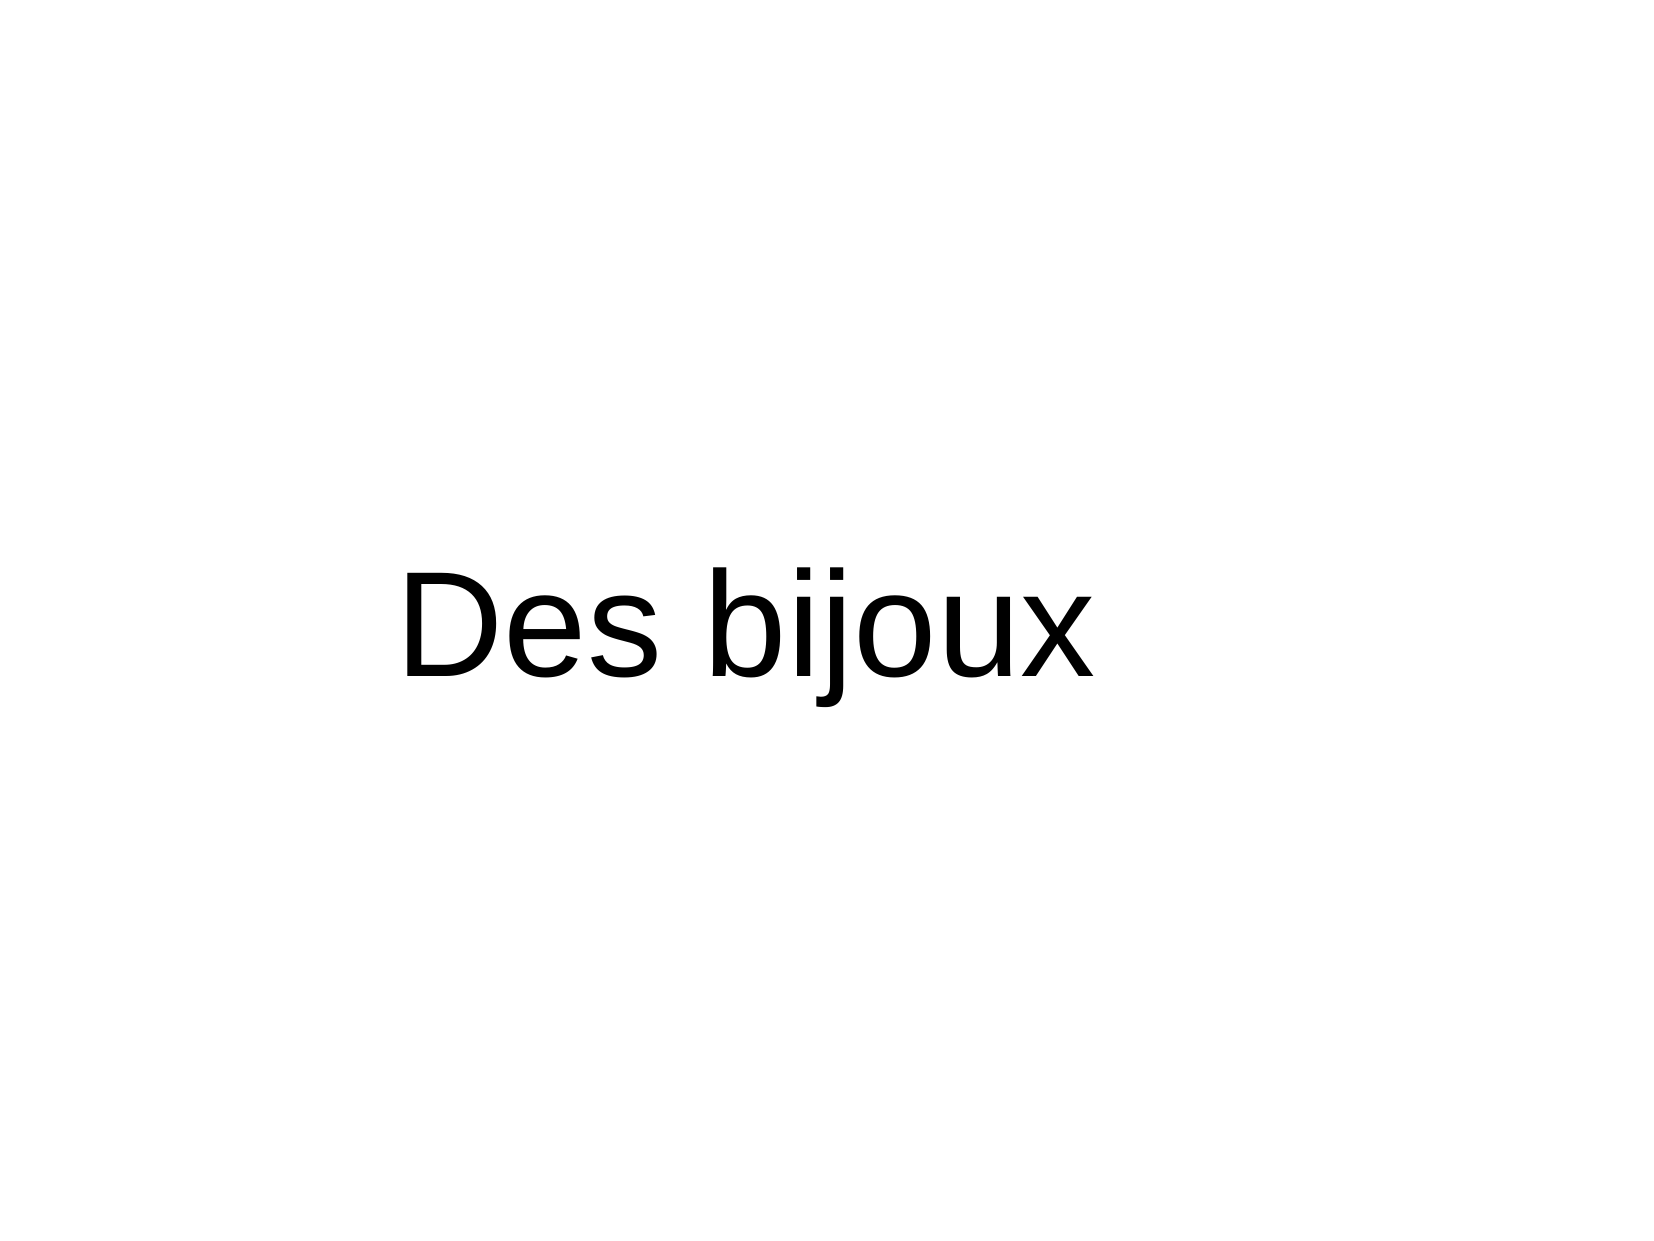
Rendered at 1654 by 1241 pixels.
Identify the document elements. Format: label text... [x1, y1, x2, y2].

text_box Des bijoux [380, 533, 1279, 717]
